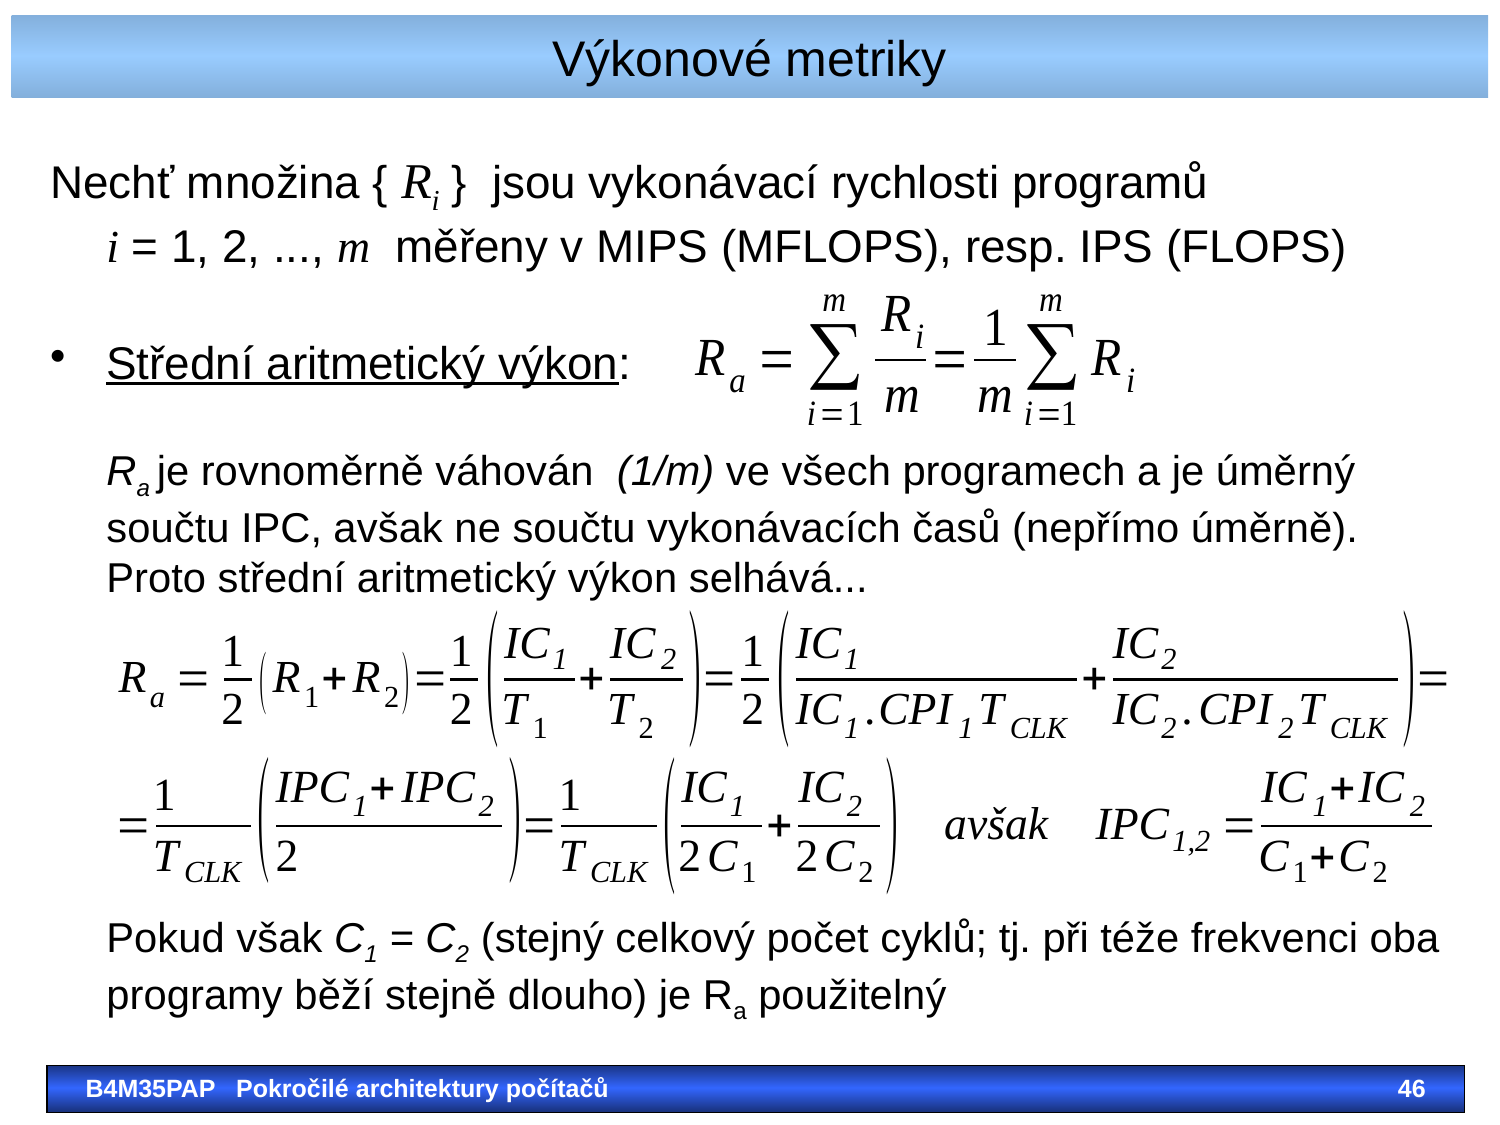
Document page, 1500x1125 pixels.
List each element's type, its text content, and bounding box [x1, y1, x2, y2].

chart [679, 281, 1152, 434]
list Nechť množina { Ri } jsou vykonávací rychlosti programů i = 1, 2, ..., m měřeny v MIPS (MFLOPS), resp. IPS (FLOPS) Střední aritmetický výkon: Ra je rovnoměrně váhován (1/m) ve všech programech a je úměrný součtu IPC, avšak ne součtu vykonávacích časů (nepřímo úměrně). Proto střední aritmetický výkon selhává... Pokud však C1 = C2 (stejný celkový počet cyklů; tj. při téže frekvenci oba programy běží stejně dlouho) je Ra použitelný [35, 140, 1465, 1000]
slide_number <number> [1346, 1065, 1441, 1112]
chart [104, 609, 1473, 897]
title Výkonové metriky [11, 15, 1489, 98]
footer B4M35PAP Pokročilé architektury počítačů [70, 1065, 1429, 1113]
